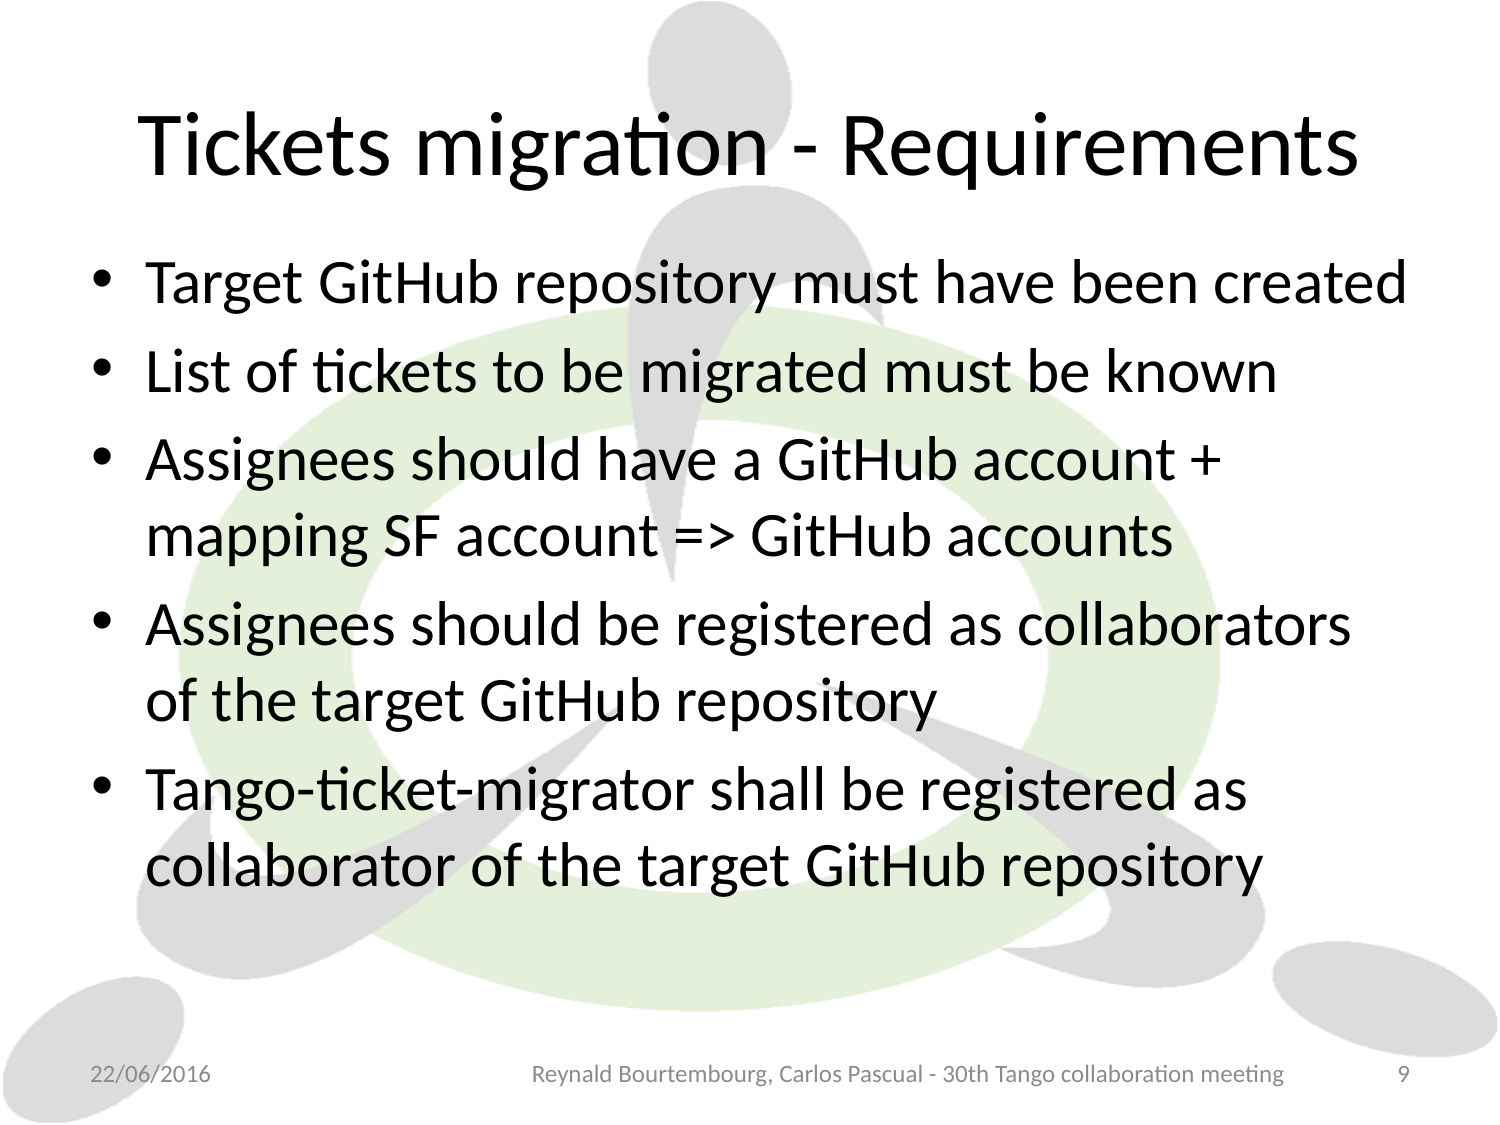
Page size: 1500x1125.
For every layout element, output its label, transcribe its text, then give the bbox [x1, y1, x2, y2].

slide_number <number> [1306, 1042, 1425, 1103]
footer Reynald Bourtembourg, Carlos Pascual - 30th Tango collaboration meeting [512, 1042, 1306, 1103]
picture [0, 0, 1500, 1125]
slide_number 22/06/2016 [75, 1042, 425, 1103]
title Tickets migration - Requirements [75, 45, 1425, 233]
list Target GitHub repository must have been created List of tickets to be migrated must be known Assignees should have a GitHub account + mapping SF account => GitHub accounts Assignees should be registered as collaborators of the target GitHub repository Tango-ticket-migrator shall be registered as collaborator of the target GitHub repository [76, 232, 1427, 975]
